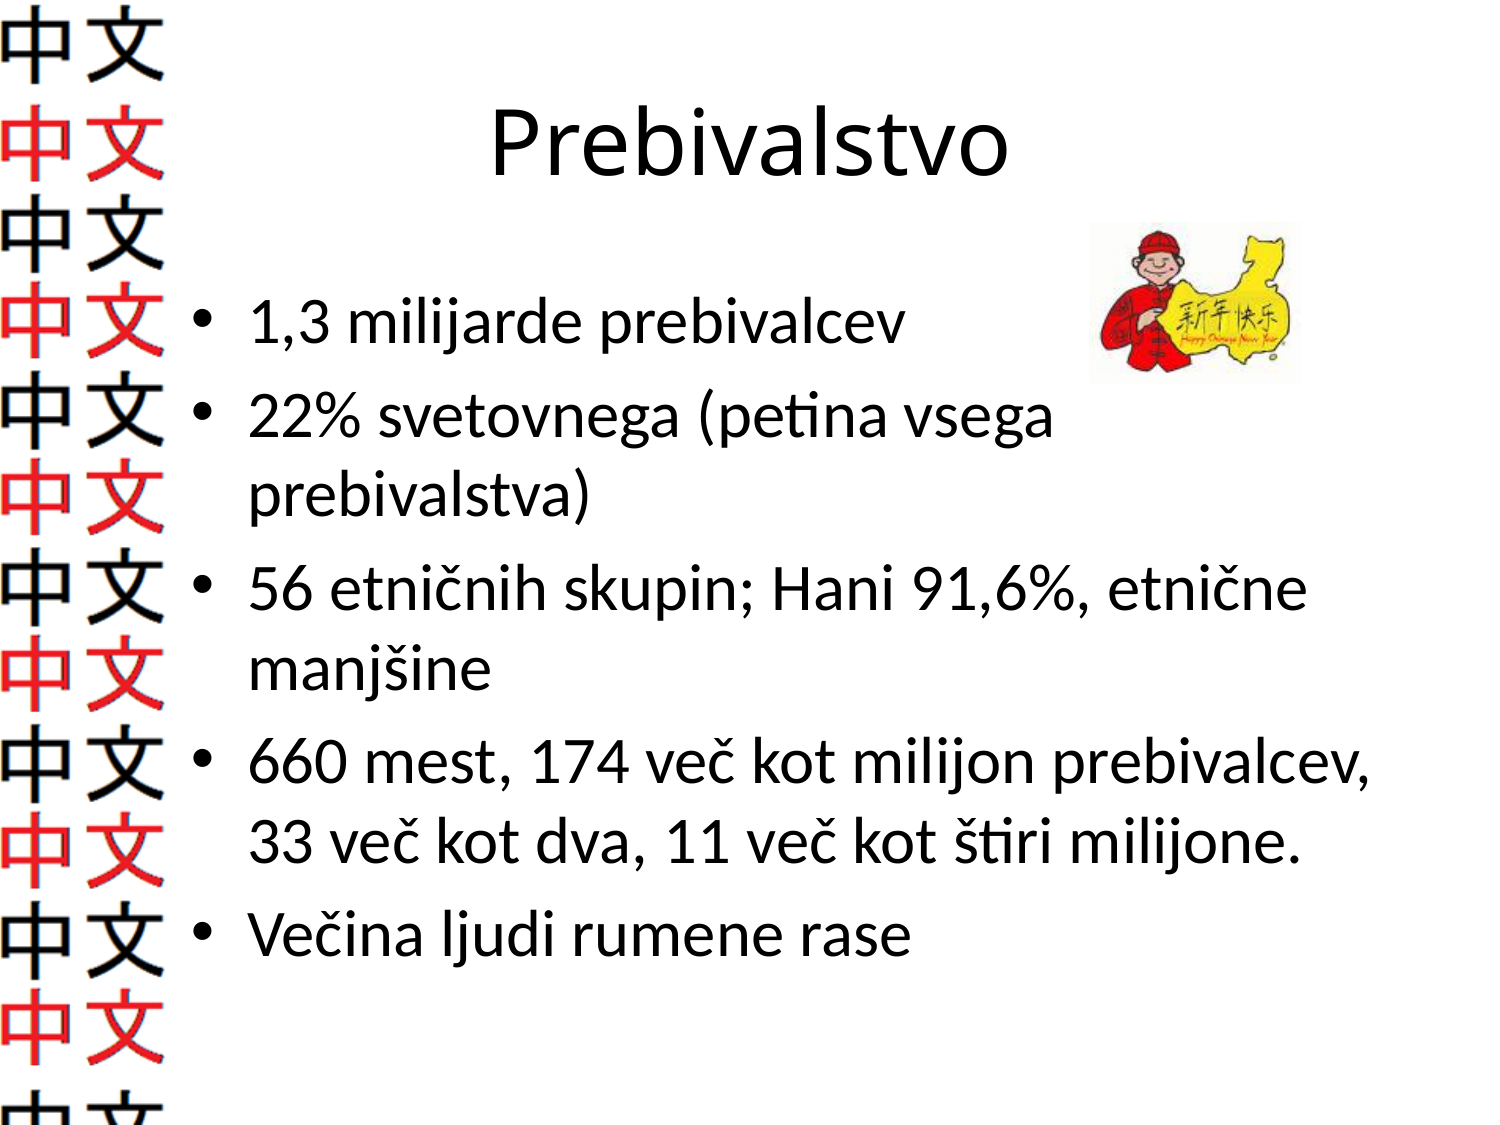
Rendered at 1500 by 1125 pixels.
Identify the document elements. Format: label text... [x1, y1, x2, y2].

list 1,3 milijarde prebivalcev 22% svetovnega (petina vsega prebivalstva) 56 etničnih skupin; Hani 91,6%, etnične manjšine 660 mest, 174 več kot milijon prebivalcev, 33 več kot dva, 11 več kot štiri milijone. Večina ljudi rumene rase [186, 269, 1425, 1005]
picture [1089, 222, 1301, 384]
title Prebivalstvo [186, 45, 1425, 233]
picture [0, 0, 186, 1125]
